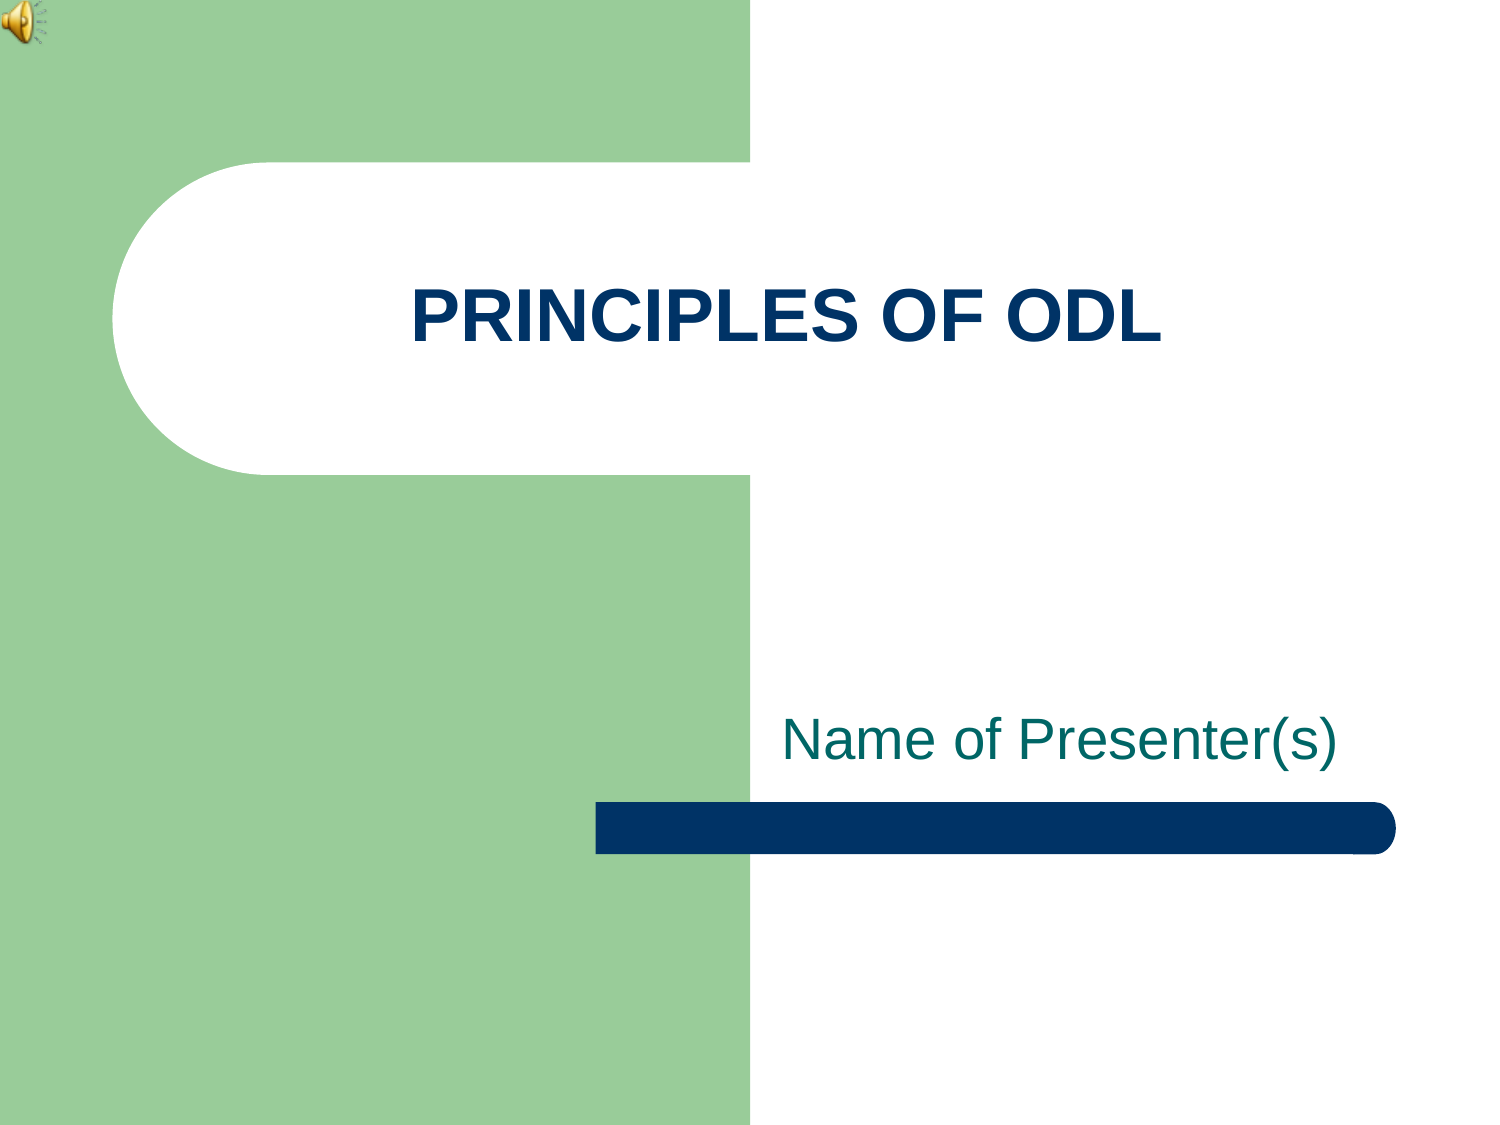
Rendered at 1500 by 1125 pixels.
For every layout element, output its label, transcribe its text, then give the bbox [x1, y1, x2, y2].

picture [0, 0, 51, 51]
subtitle Name of Presenter(s) [766, 480, 1426, 780]
title PRINCIPLES OF ODL [112, 162, 1463, 475]
